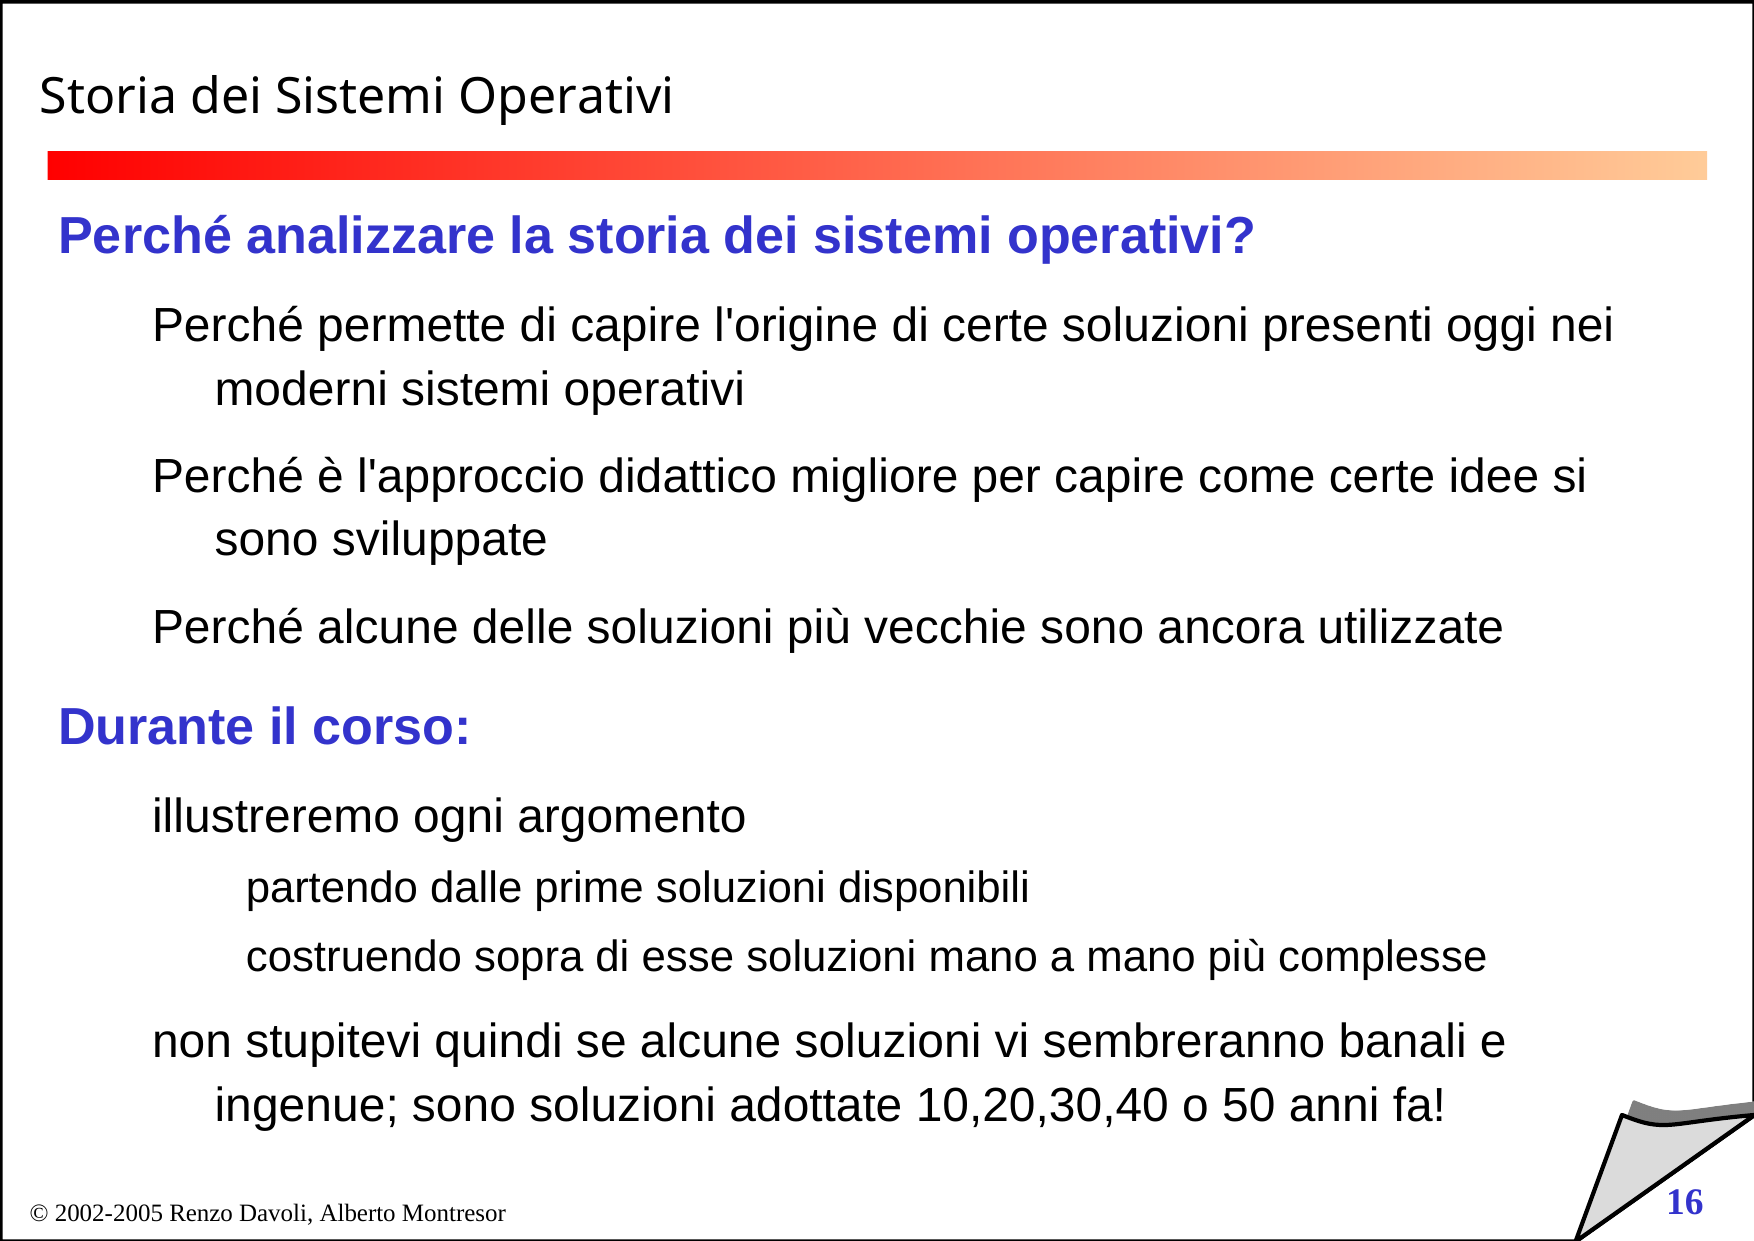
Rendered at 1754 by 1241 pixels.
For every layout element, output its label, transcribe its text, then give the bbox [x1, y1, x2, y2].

title Storia dei Sistemi Operativi [40, 49, 1713, 144]
list Perché analizzare la storia dei sistemi operativi? Perché permette di capire l'origine di certe soluzioni presenti oggi nei moderni sistemi operativi Perché è l'approccio didattico migliore per capire come certe idee si sono sviluppate Perché alcune delle soluzioni più vecchie sono ancora utilizzate Durante il corso: illustreremo ogni argomento partendo dalle prime soluzioni disponibili costruendo sopra di esse soluzioni mano a mano più complesse non stupitevi quindi se alcune soluzioni vi sembreranno banali e ingenue; sono soluzioni adottate 10,20,30,40 o 50 anni fa! [58, 206, 1696, 1141]
